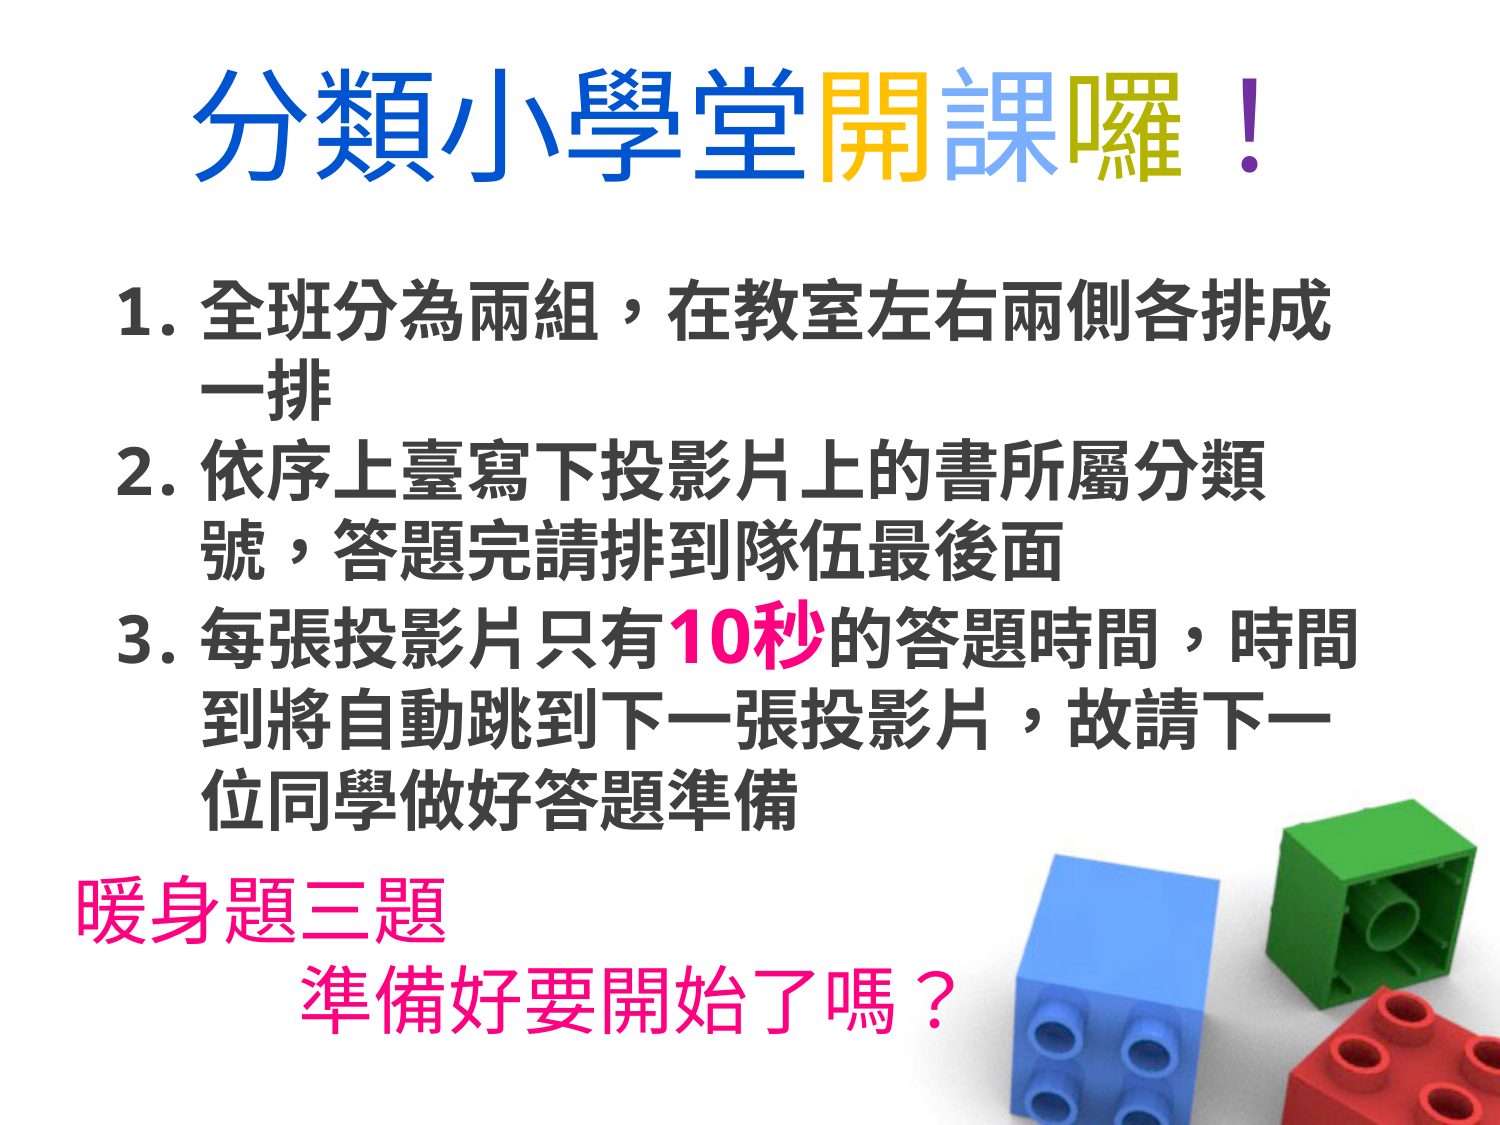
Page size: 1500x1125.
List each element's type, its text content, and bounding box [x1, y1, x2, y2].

text_box 暖身題三題 準備好要開始了嗎？ [58, 855, 993, 1051]
text_box 全班分為兩組，在教室左右兩側各排成一排 依序上臺寫下投影片上的書所屬分類號，答題完請排到隊伍最後面 每張投影片只有10秒的答題時間，時間到將自動跳到下一張投影片，故請下一位同學做好答題準備 [100, 261, 1412, 1006]
title 分類小學堂開課囉！ [112, 28, 1388, 217]
picture [249, 187, 1500, 1125]
